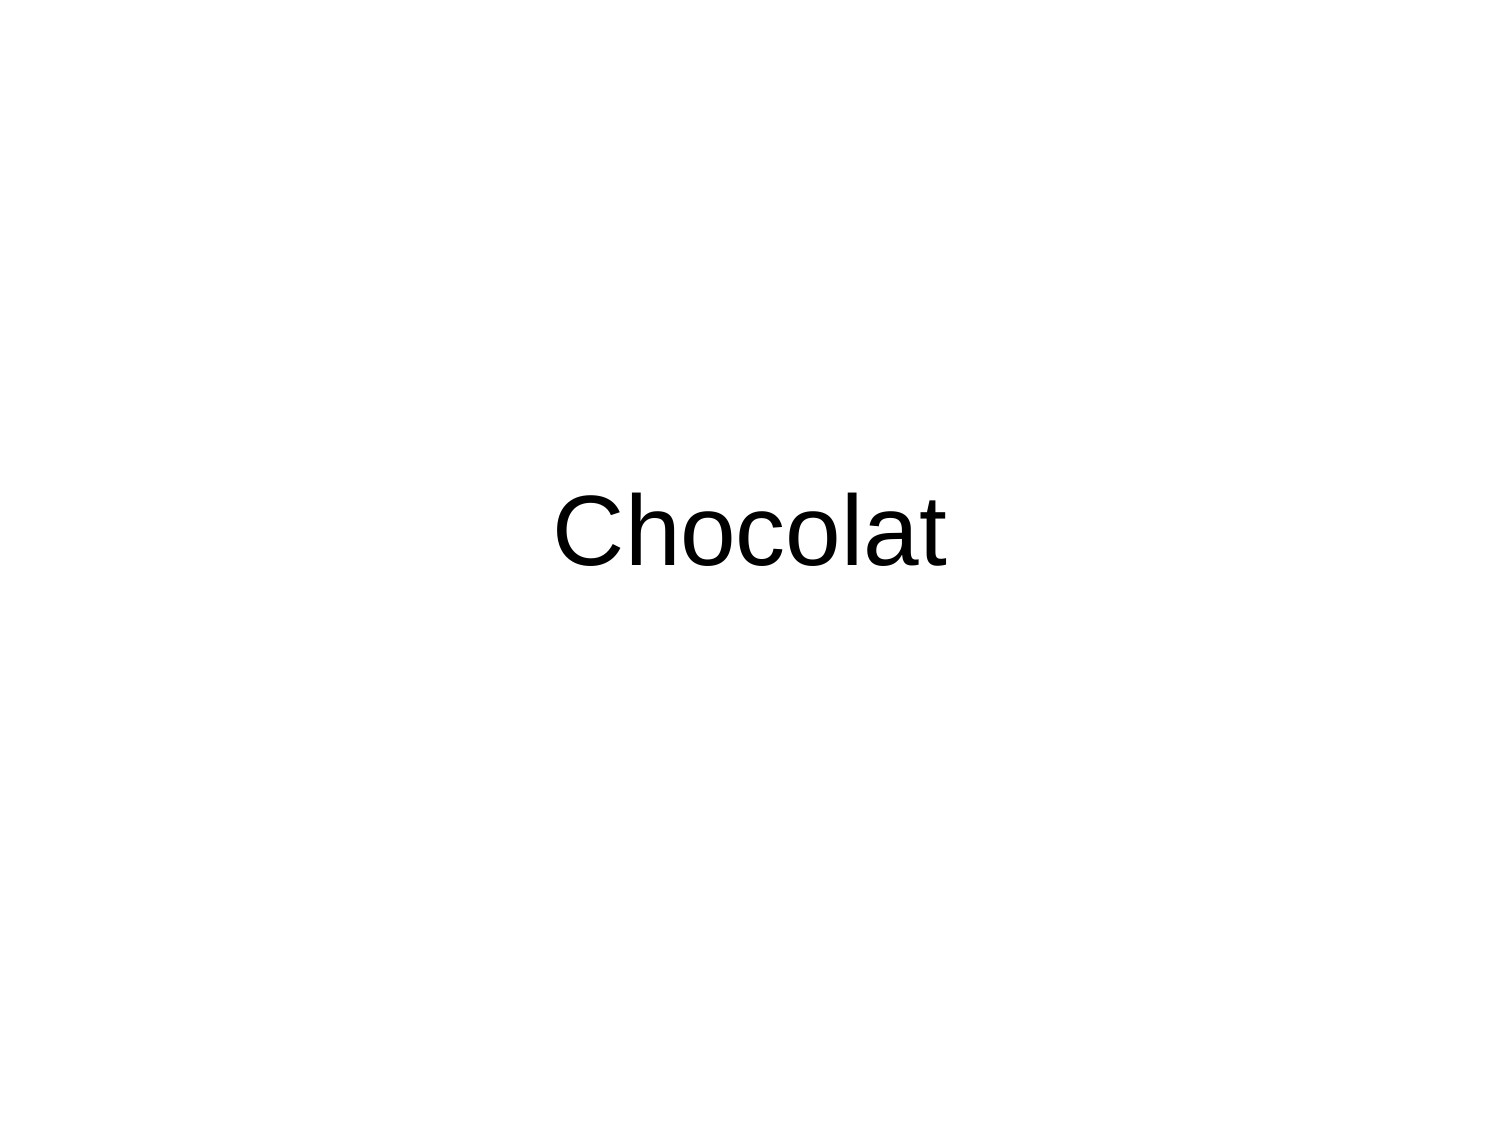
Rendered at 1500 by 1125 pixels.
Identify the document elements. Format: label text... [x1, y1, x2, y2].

title Chocolat [112, 437, 1388, 625]
